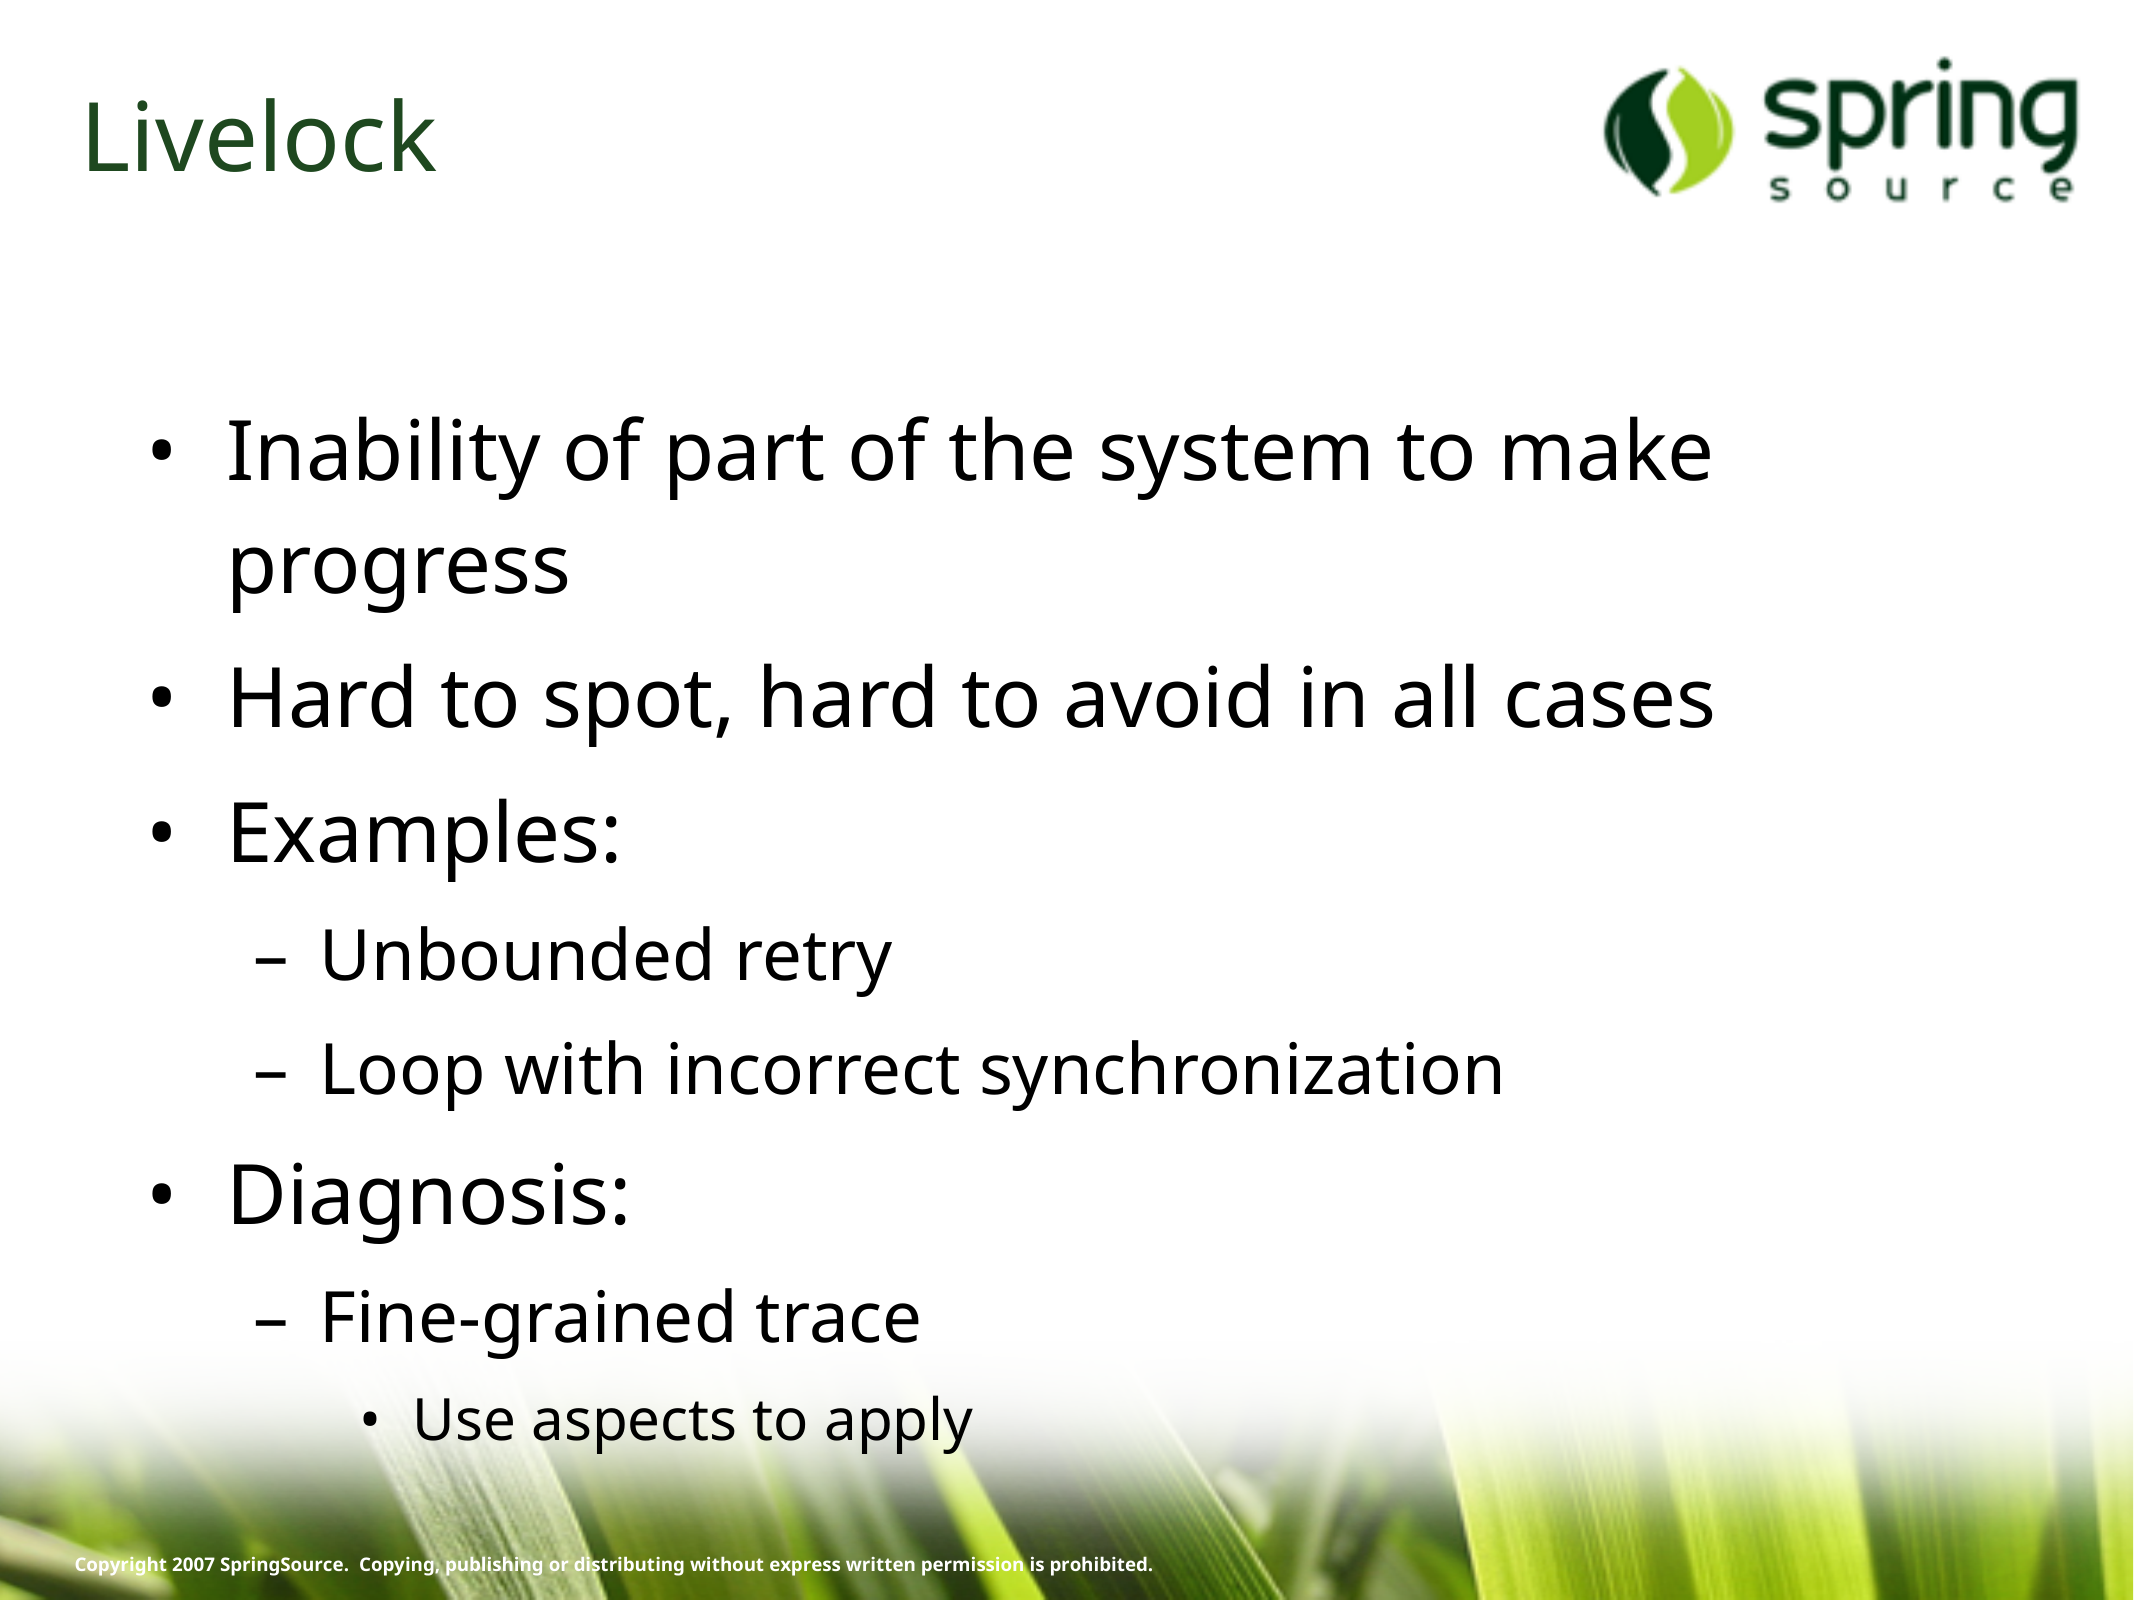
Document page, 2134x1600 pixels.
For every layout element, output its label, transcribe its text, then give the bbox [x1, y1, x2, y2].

list Inability of part of the system to make progress Hard to spot, hard to avoid in all cases Examples: Unbounded retry Loop with incorrect synchronization Diagnosis: Fine-grained trace Use aspects to apply [146, 391, 1982, 1357]
title Livelock [80, 16, 1548, 253]
picture [1555, 46, 2134, 224]
picture [0, 1340, 2134, 1600]
